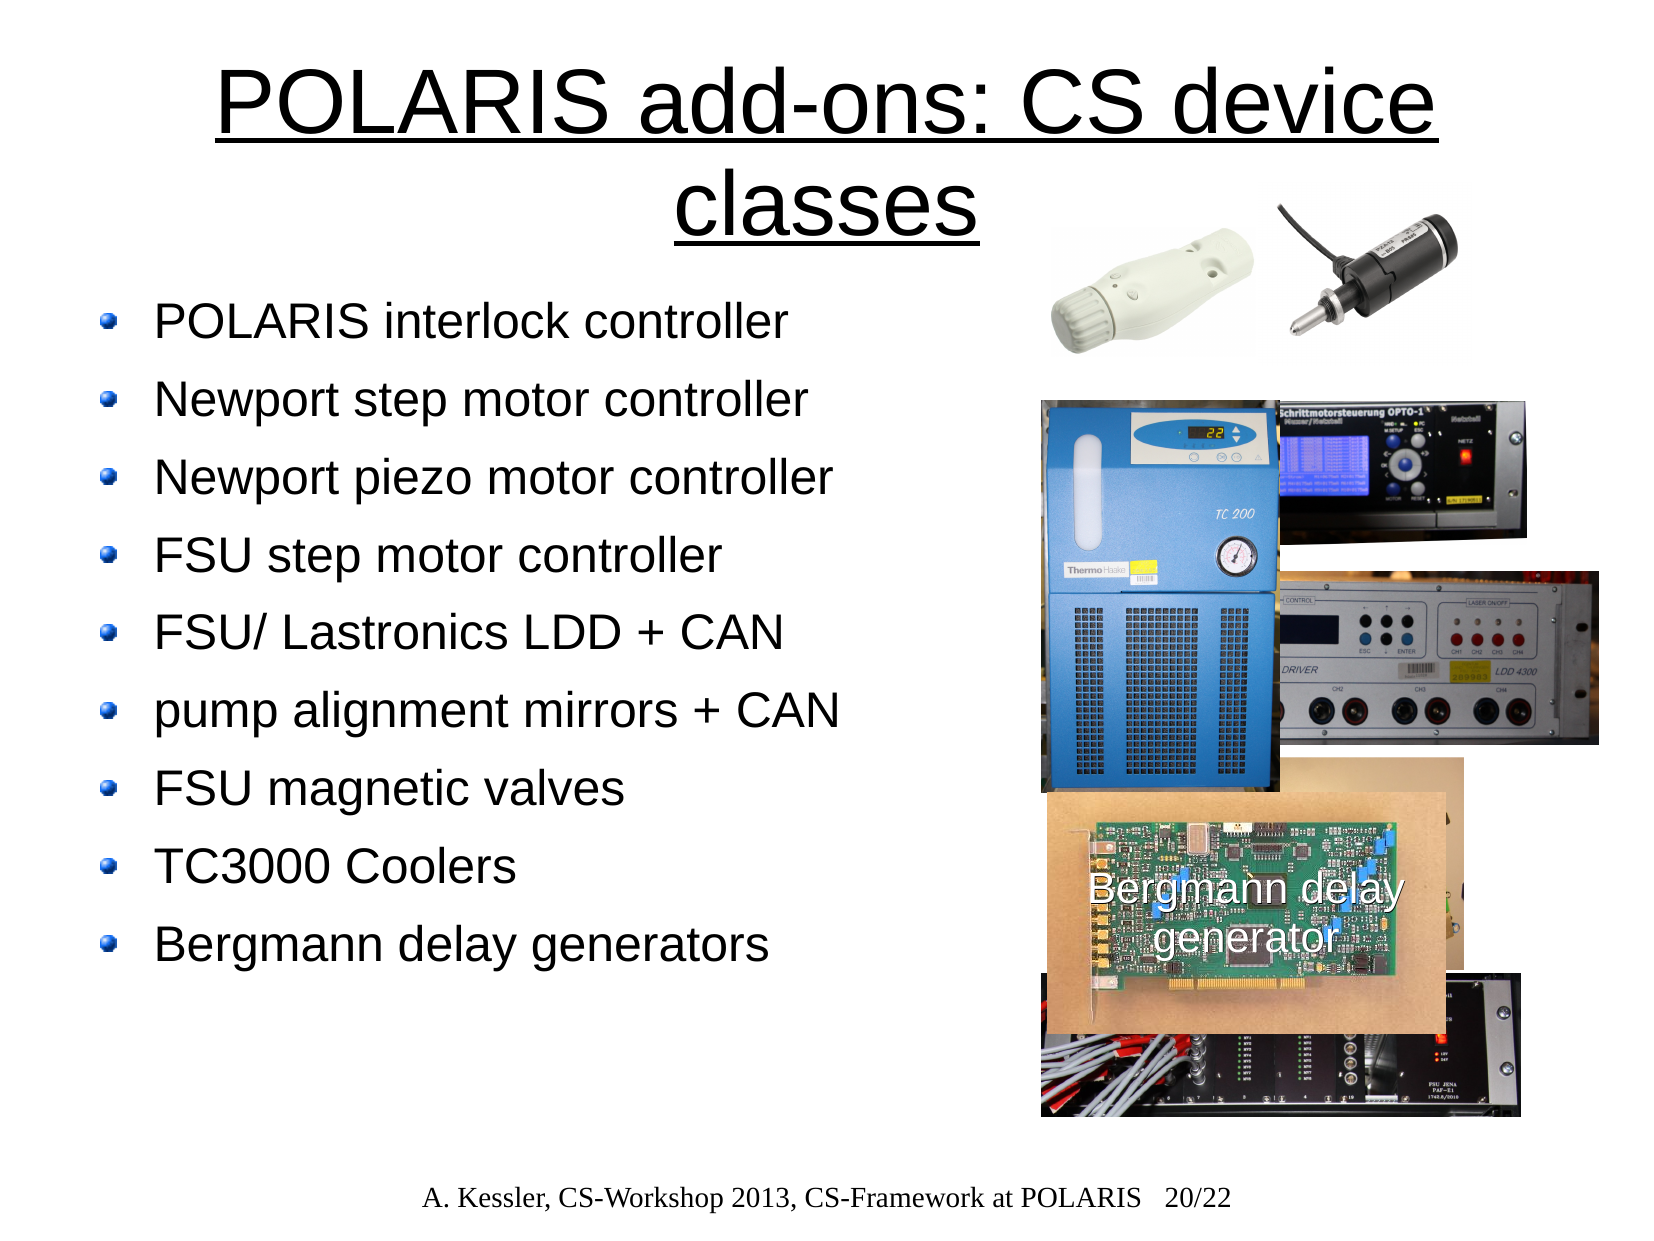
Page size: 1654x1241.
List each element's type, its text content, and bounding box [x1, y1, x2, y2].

title POLARIS add-ons: CS device classes [82, 49, 1571, 257]
list POLARIS interlock controller Newport step motor controller Newport piezo motor controller FSU step motor controller FSU/ Lastronics LDD + CAN pump alignment mirrors + CAN FSU magnetic valves TC3000 Coolers Bergmann delay generators [82, 293, 889, 1170]
picture [1258, 182, 1472, 366]
picture [1051, 227, 1256, 357]
picture [1041, 400, 1599, 1117]
